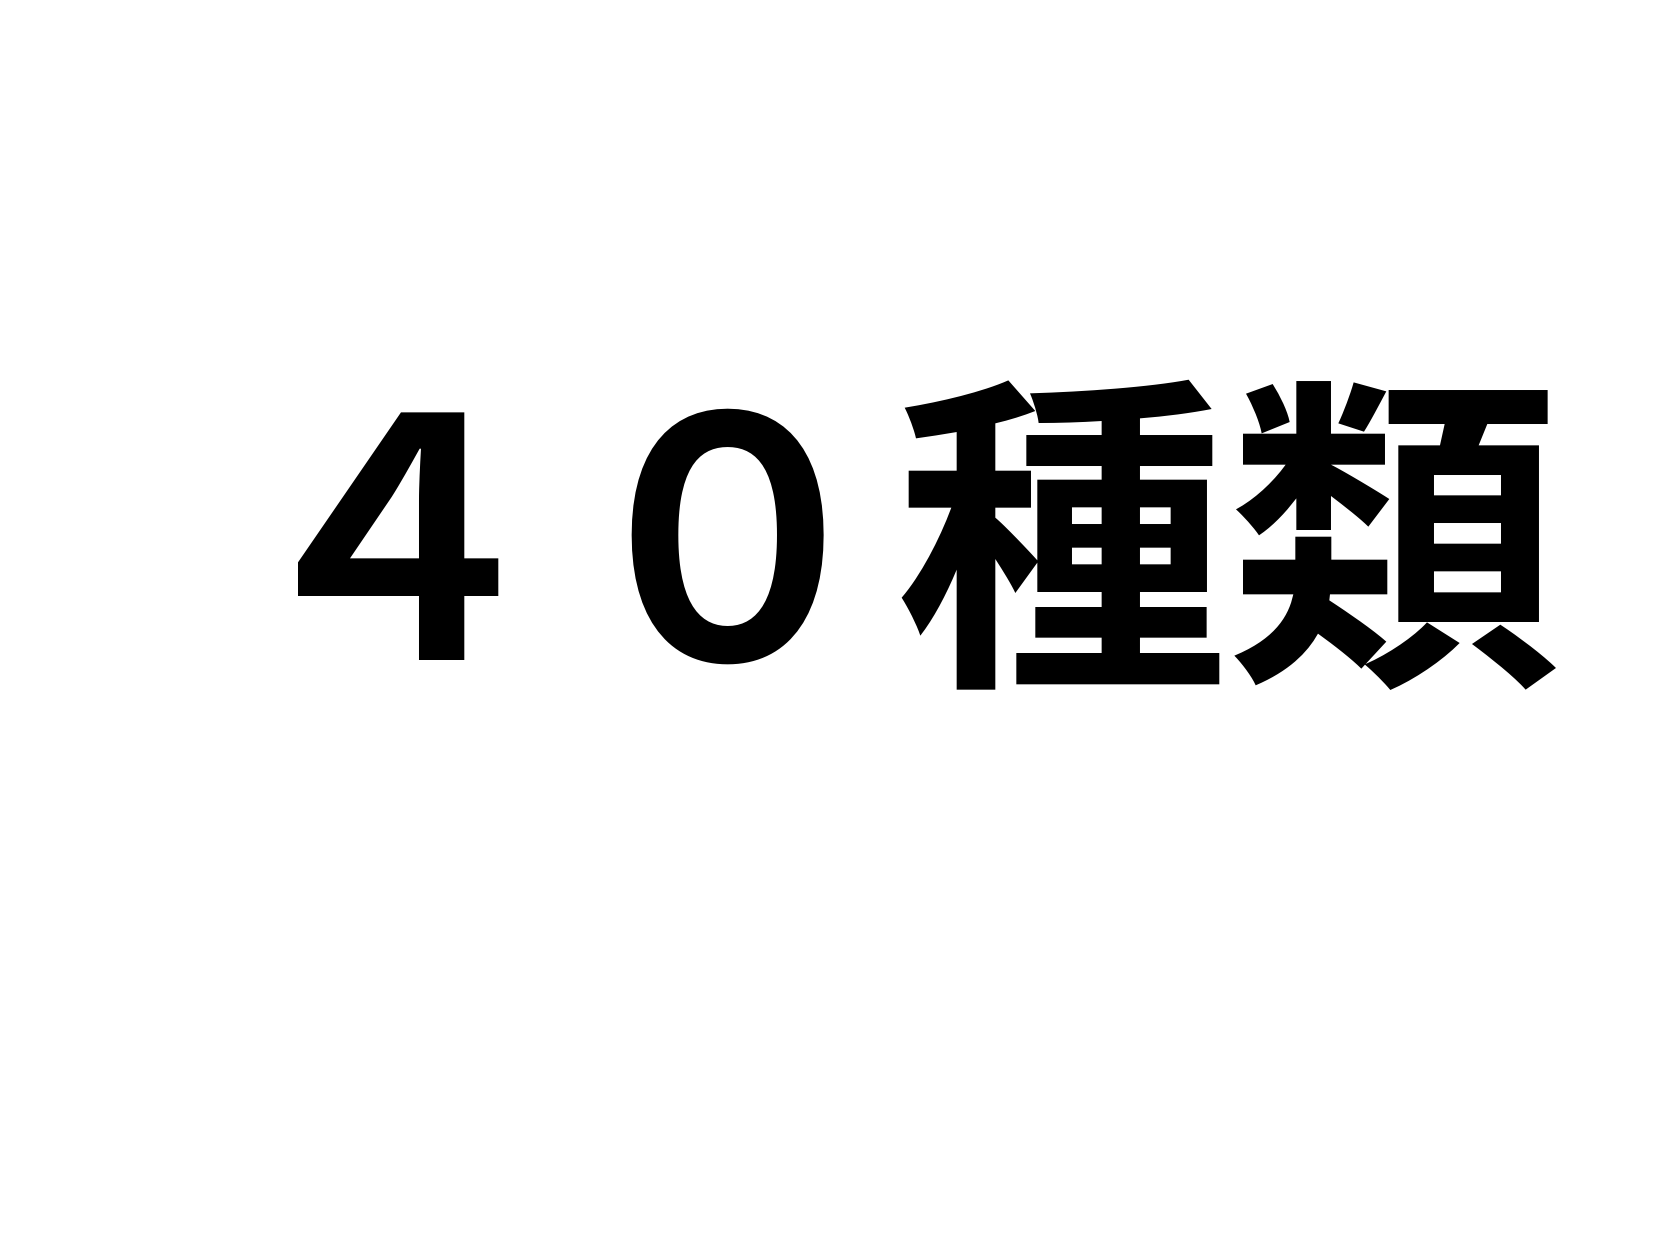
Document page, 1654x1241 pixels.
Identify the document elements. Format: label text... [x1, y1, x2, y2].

text_box ４０種類 [213, 266, 1475, 641]
